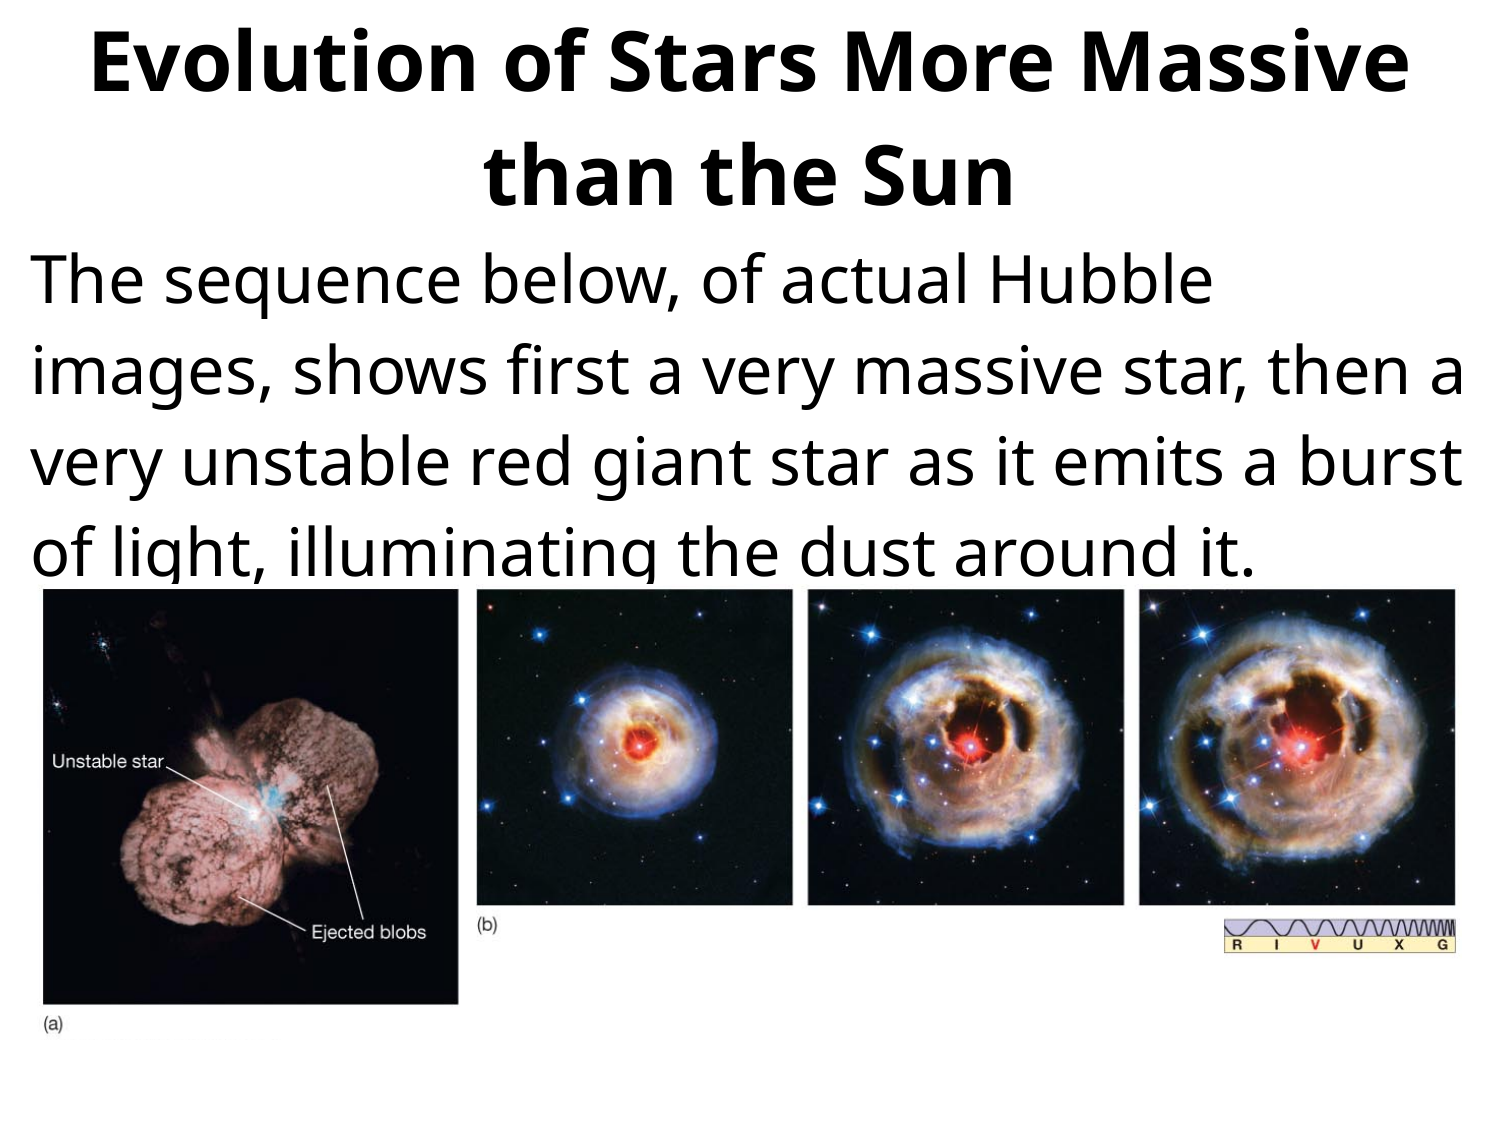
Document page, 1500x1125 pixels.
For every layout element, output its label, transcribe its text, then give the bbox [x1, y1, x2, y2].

title Evolution of Stars More Massive than the Sun [30, 19, 1471, 214]
picture [37, 584, 1462, 1040]
list The sequence below, of actual Hubble images, shows first a very massive star, then a very unstable red giant star as it emits a burst of light, illuminating the dust around it. [30, 232, 1471, 1096]
